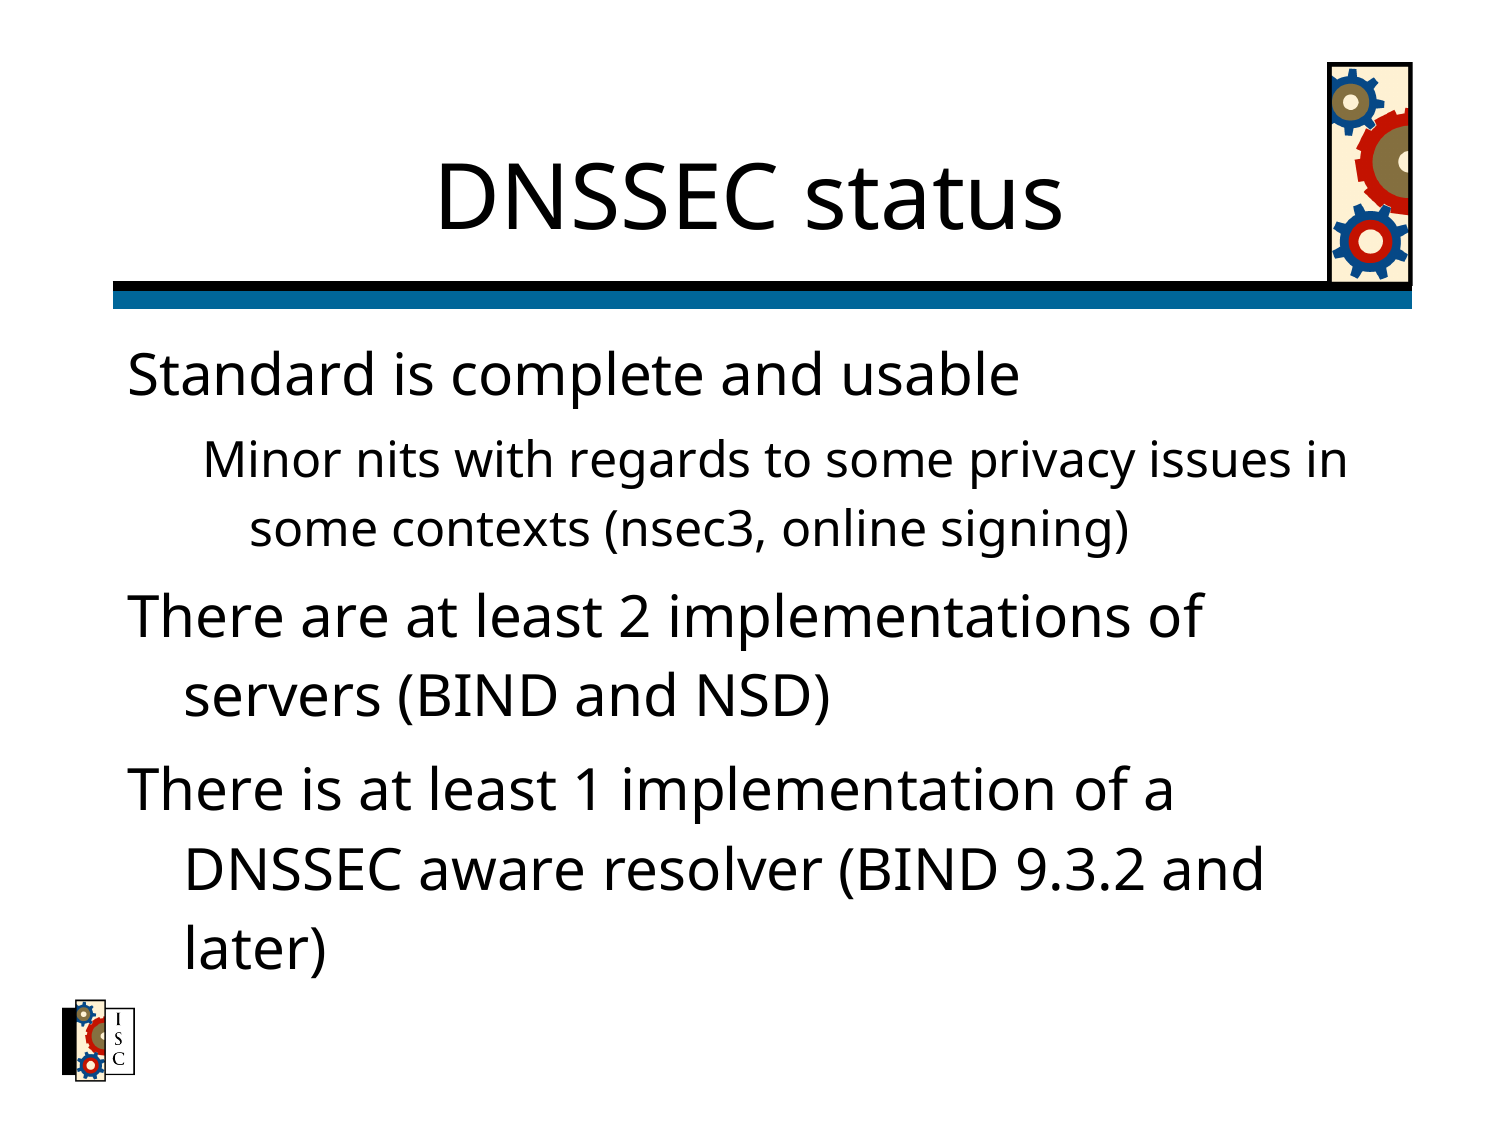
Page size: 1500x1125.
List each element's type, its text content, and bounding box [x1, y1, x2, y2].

list Standard is complete and usable Minor nits with regards to some privacy issues in some contexts (nsec3, online signing) There are at least 2 implementations of servers (BIND and NSD) There is at least 1 implementation of a DNSSEC aware resolver (BIND 9.3.2 and later) [112, 324, 1388, 1001]
picture [1327, 62, 1413, 286]
title DNSSEC status [112, 99, 1327, 281]
picture [62, 999, 135, 1082]
